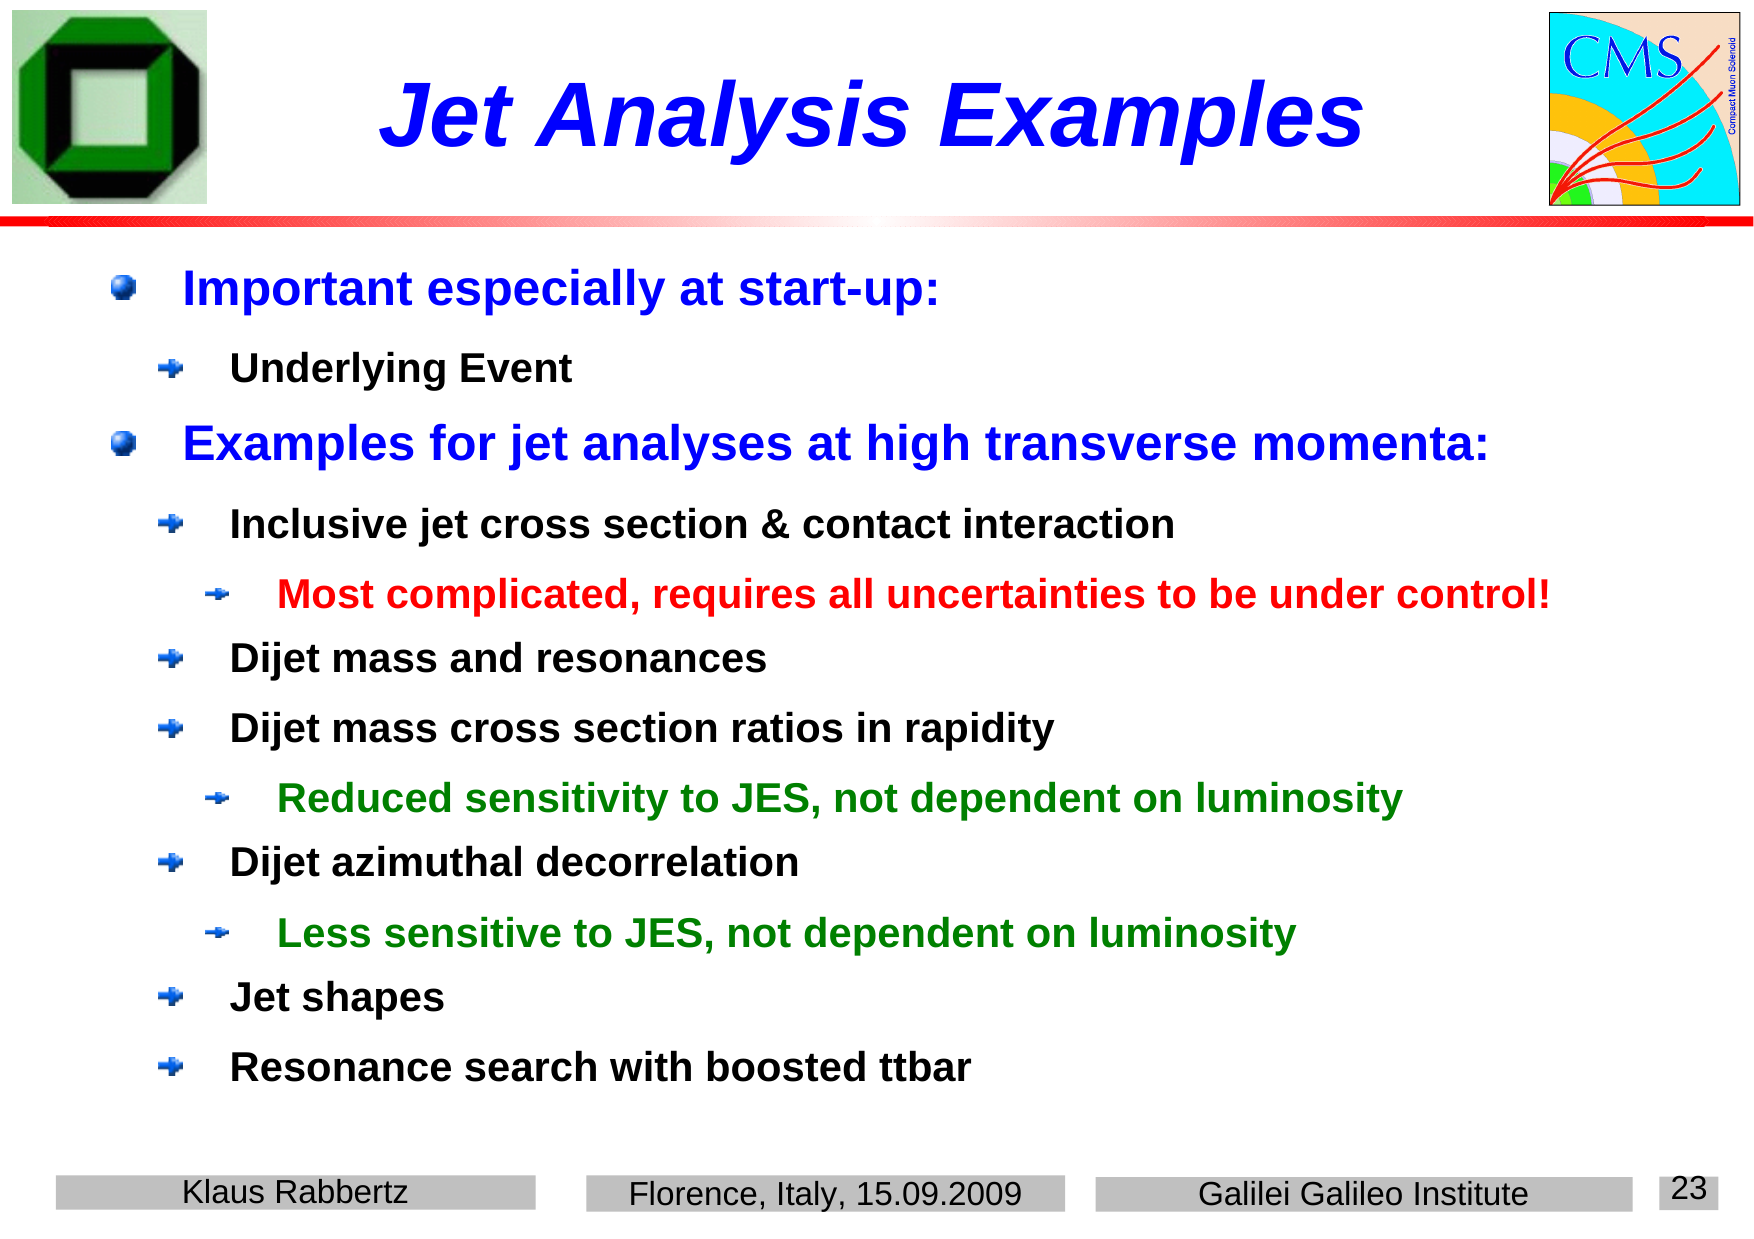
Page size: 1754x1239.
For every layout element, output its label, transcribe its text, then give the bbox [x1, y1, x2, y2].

list Important especially at start-up: Underlying Event Examples for jet analyses at high transverse momenta: Inclusive jet cross section & contact interaction Most complicated, requires all uncertainties to be under control! Dijet mass and resonances Dijet mass cross section ratios in rapidity Reduced sensitivity to JES, not dependent on luminosity Dijet azimuthal decorrelation Less sensitive to JES, not dependent on luminosity Jet shapes Resonance search with boosted ttbar [99, 259, 1639, 1140]
title Jet Analysis Examples [220, 16, 1525, 213]
picture [12, 10, 207, 204]
picture [1548, 11, 1741, 206]
